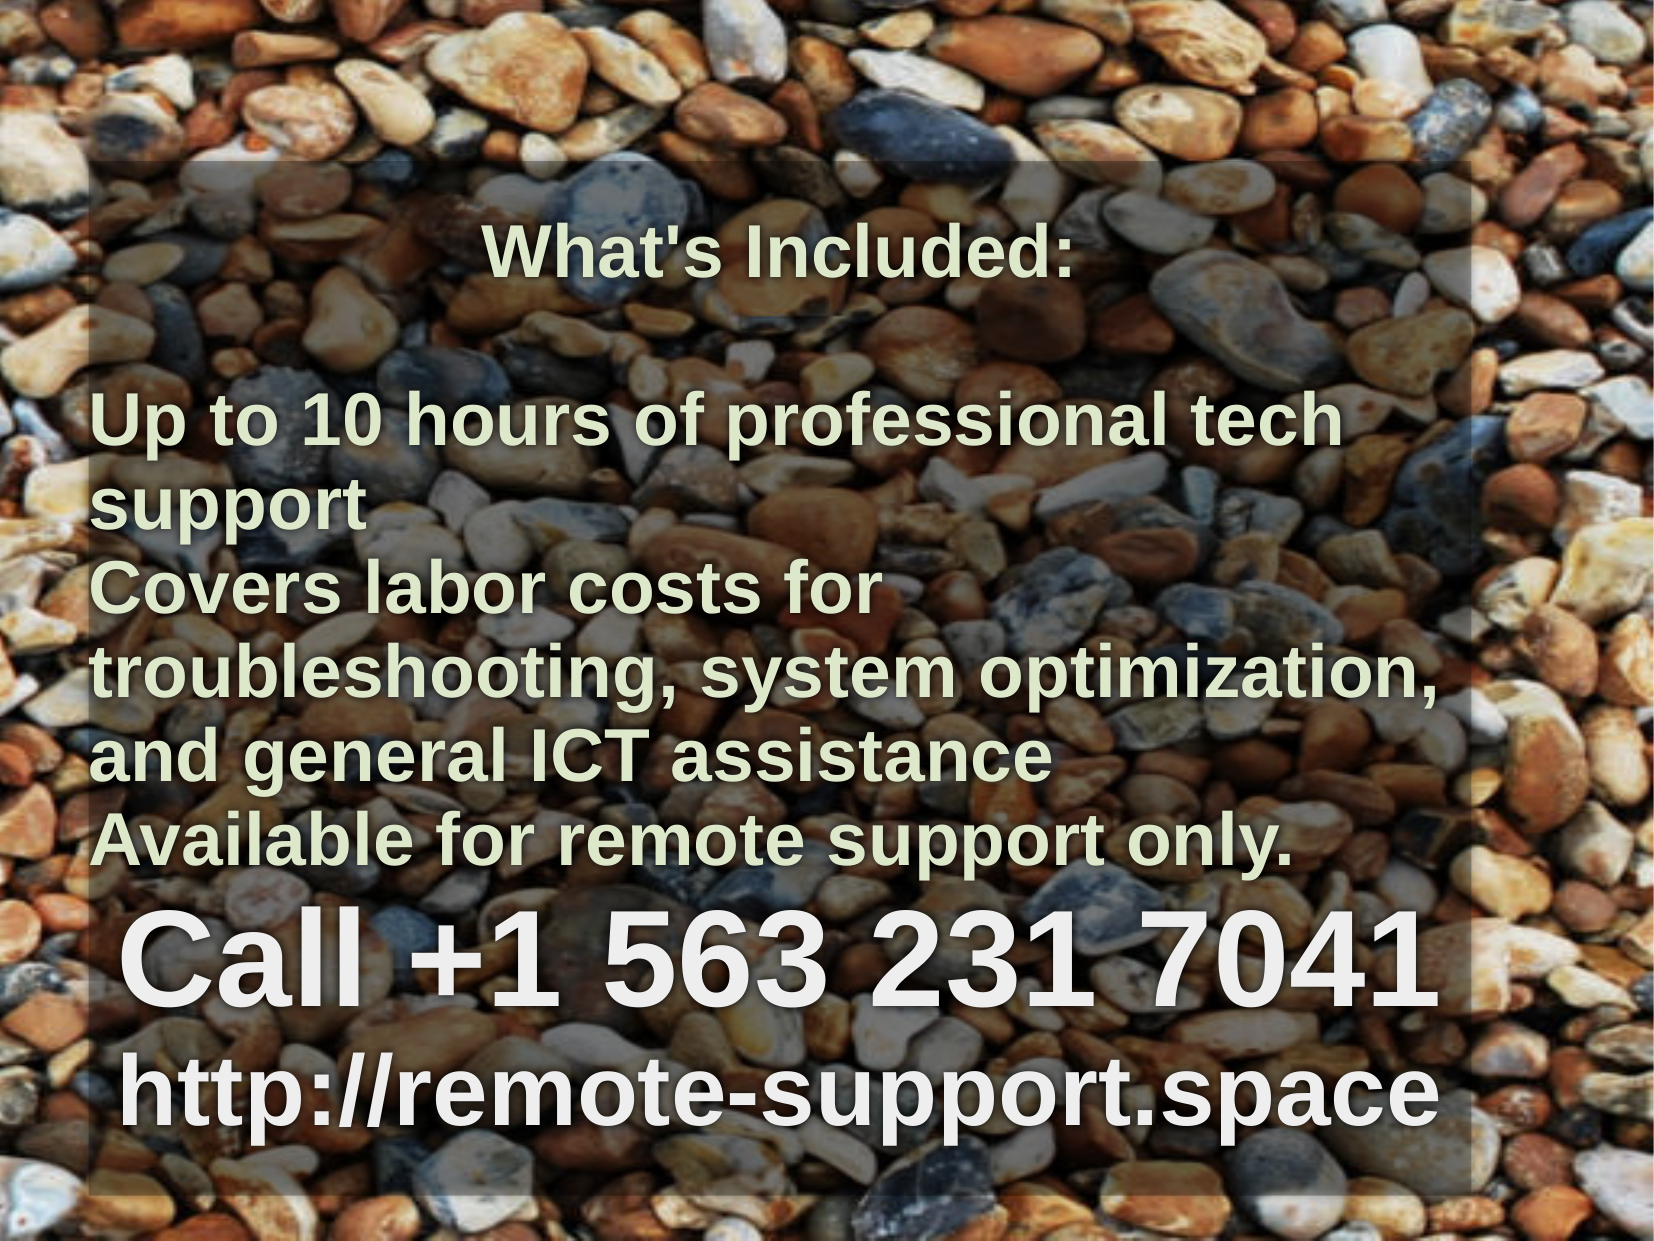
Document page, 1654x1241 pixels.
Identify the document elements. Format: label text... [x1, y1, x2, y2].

picture [0, 0, 1654, 1241]
text_box What's Included: Up to 10 hours of professional tech support Covers labor costs for troubleshooting, system optimization, and general ICT assistance Available for remote support only. Call +1 563 231 7041 http://remote-support.space [88, 161, 1472, 1196]
